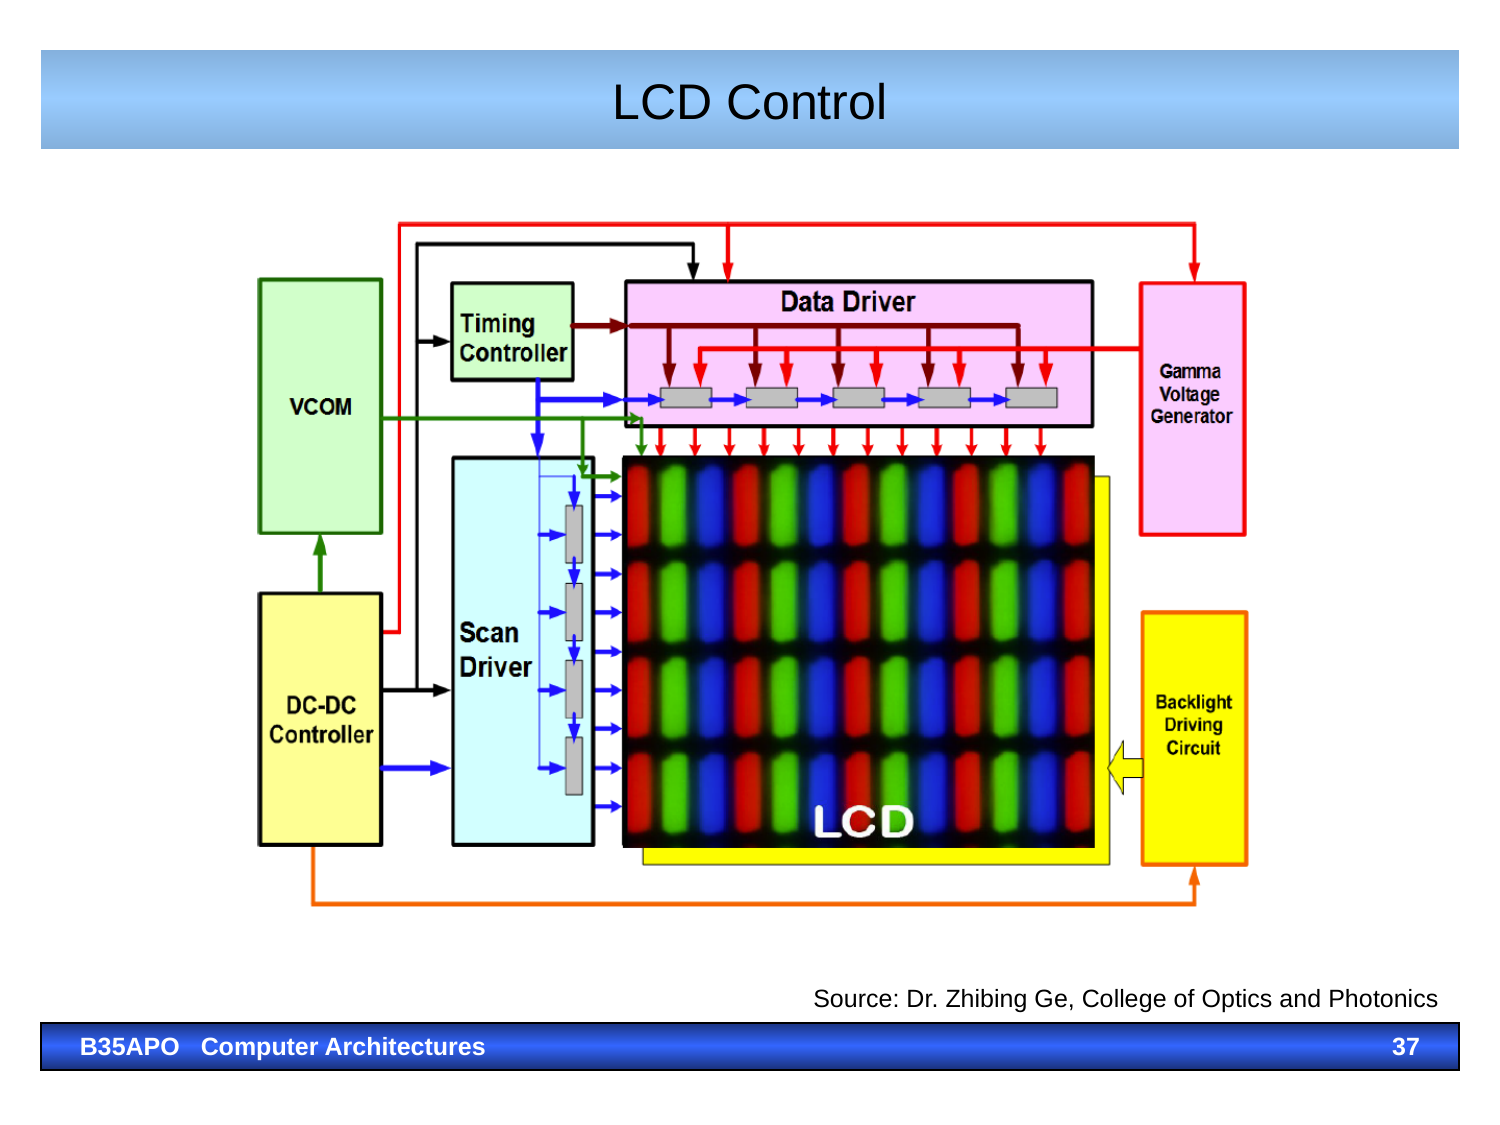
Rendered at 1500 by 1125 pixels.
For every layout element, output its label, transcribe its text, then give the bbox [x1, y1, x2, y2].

picture [225, 182, 1275, 943]
slide_number <number> [1340, 1023, 1436, 1069]
text_box Source: Dr. Zhibing Ge, College of Optics and Photonics [798, 975, 1455, 1020]
title LCD Control [41, 50, 1459, 149]
footer B35APO Computer Architectures [64, 1023, 1424, 1071]
